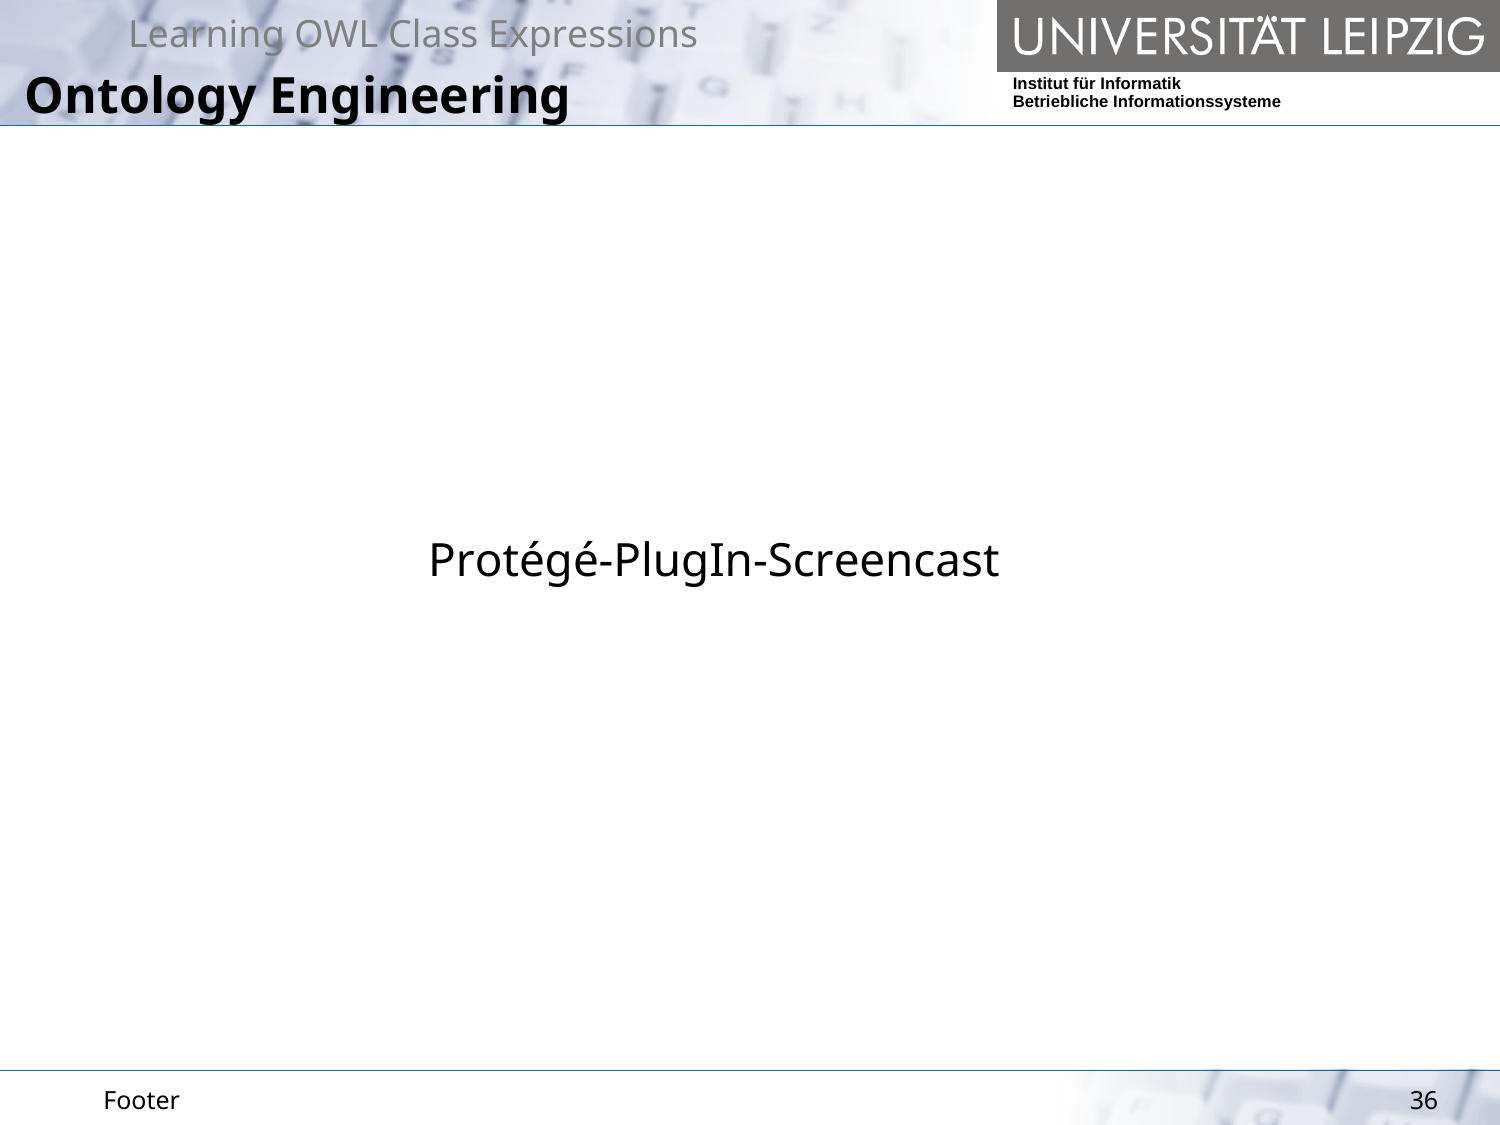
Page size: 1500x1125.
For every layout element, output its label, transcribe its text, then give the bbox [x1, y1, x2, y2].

text_box Protégé-PlugIn-Screencast [413, 520, 1058, 591]
picture [0, 0, 1500, 125]
picture [1057, 1071, 1500, 1125]
title Ontology Engineering [24, 63, 1034, 125]
